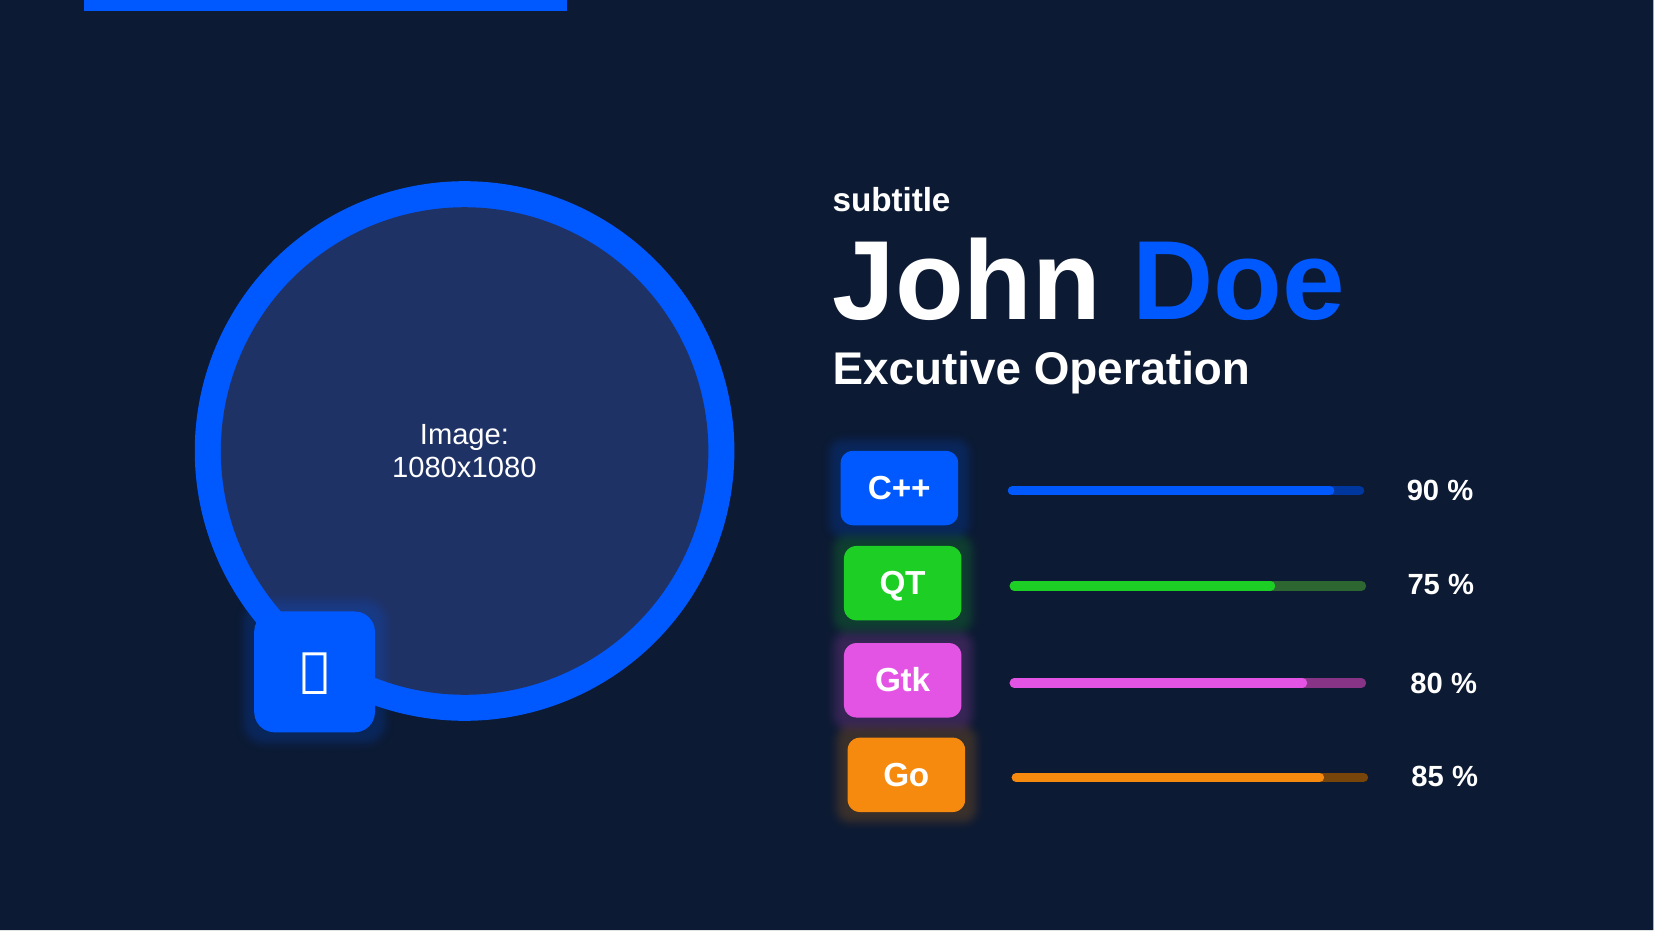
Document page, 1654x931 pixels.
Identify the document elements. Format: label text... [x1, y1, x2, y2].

text_box 75 % [1360, 548, 1475, 621]
text_box QT [843, 545, 962, 621]
text_box 80 % [1366, 647, 1478, 720]
text_box C++ [840, 450, 959, 526]
title subtitle John Doe Excutive Operation [832, 134, 1525, 442]
text_box Image: 1080x1080 [220, 207, 709, 695]
text_box 85 % [1363, 740, 1479, 812]
text_box Gtk [843, 643, 962, 718]
text_box  [254, 611, 376, 733]
text_box Go [847, 737, 966, 813]
text_box Image 1920x1080 send to back of dark shape “I hated every minute of training, but I said, ‘Don’t quit. Suffer now and live the rest of your life as a champion.” ~ Muhammad Ali [273, 603, 383, 681]
text_box 90 % [1362, 454, 1474, 527]
